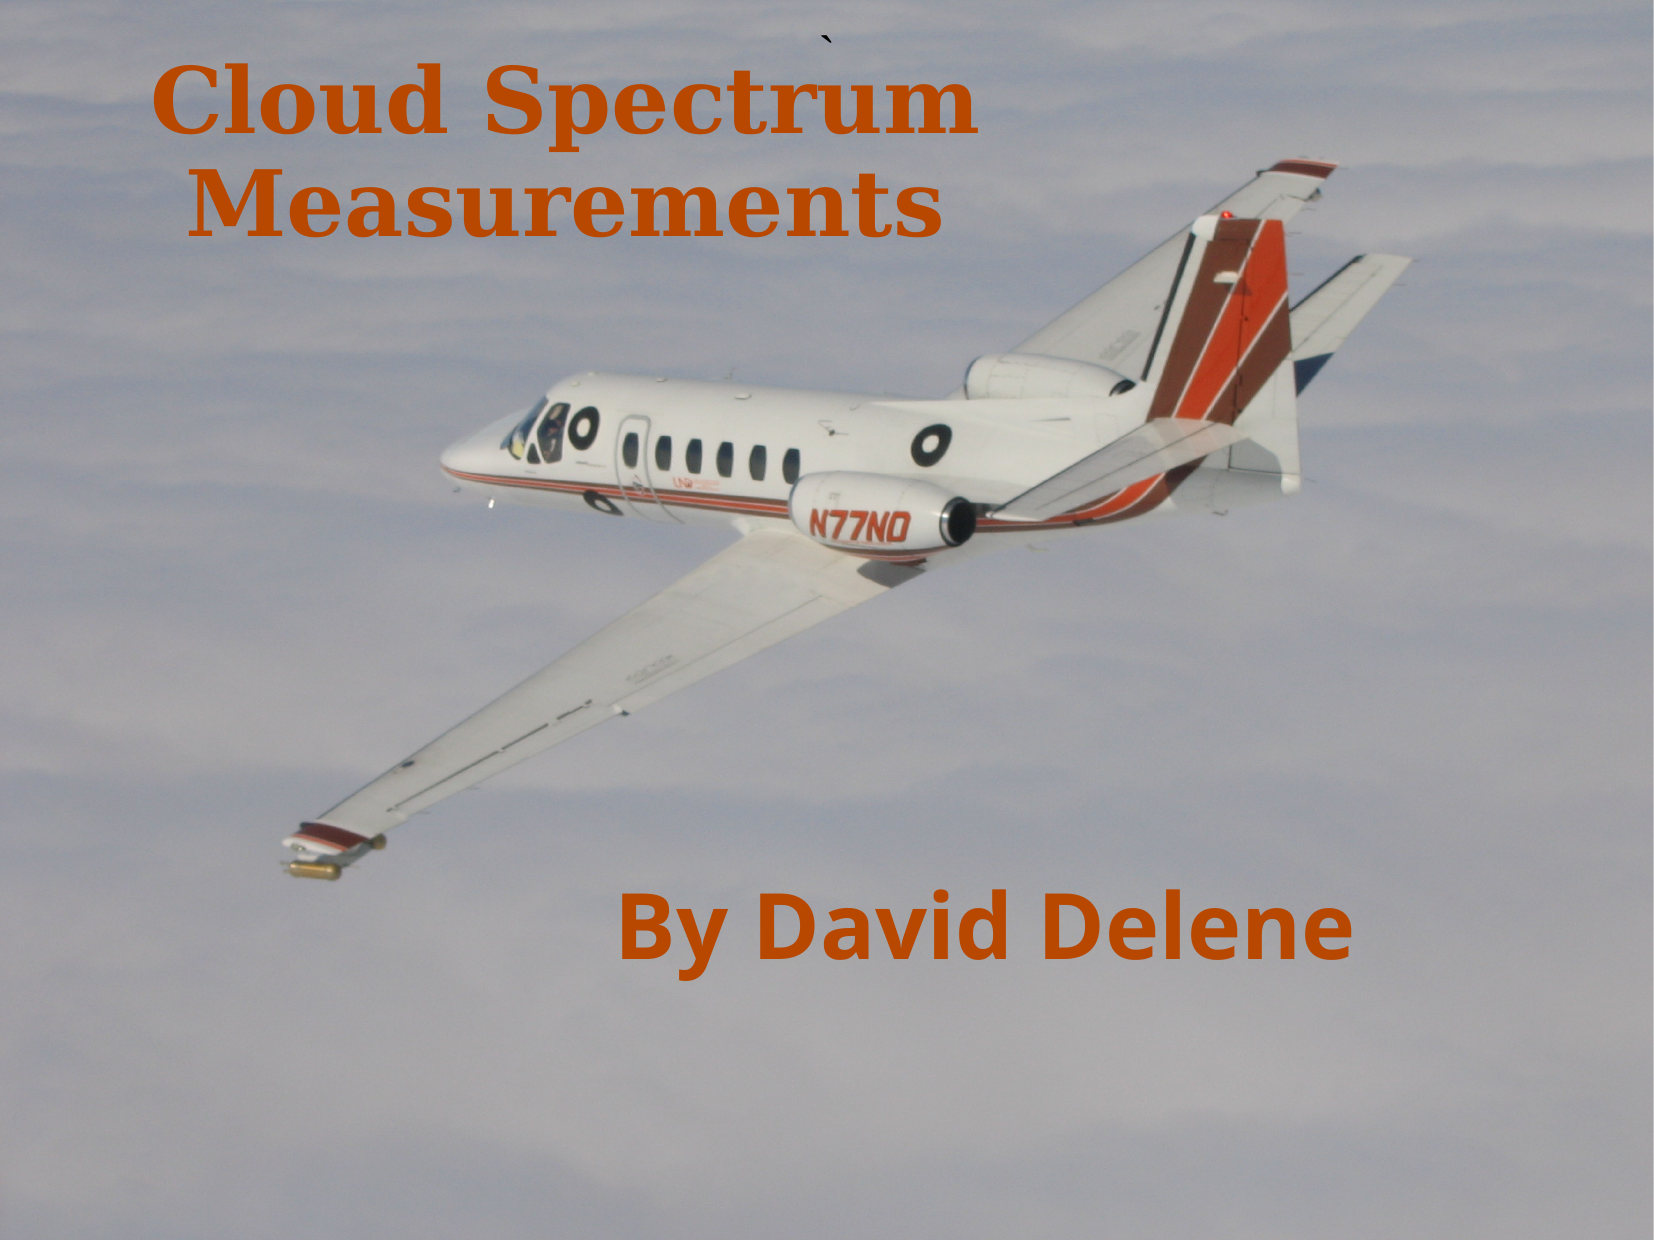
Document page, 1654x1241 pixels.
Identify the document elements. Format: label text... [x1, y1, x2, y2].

text_box ` [0, 0, 1654, 1241]
text_box By David Delene [599, 830, 1498, 984]
text_box Cloud Spectrum Measurements [35, 50, 1096, 258]
